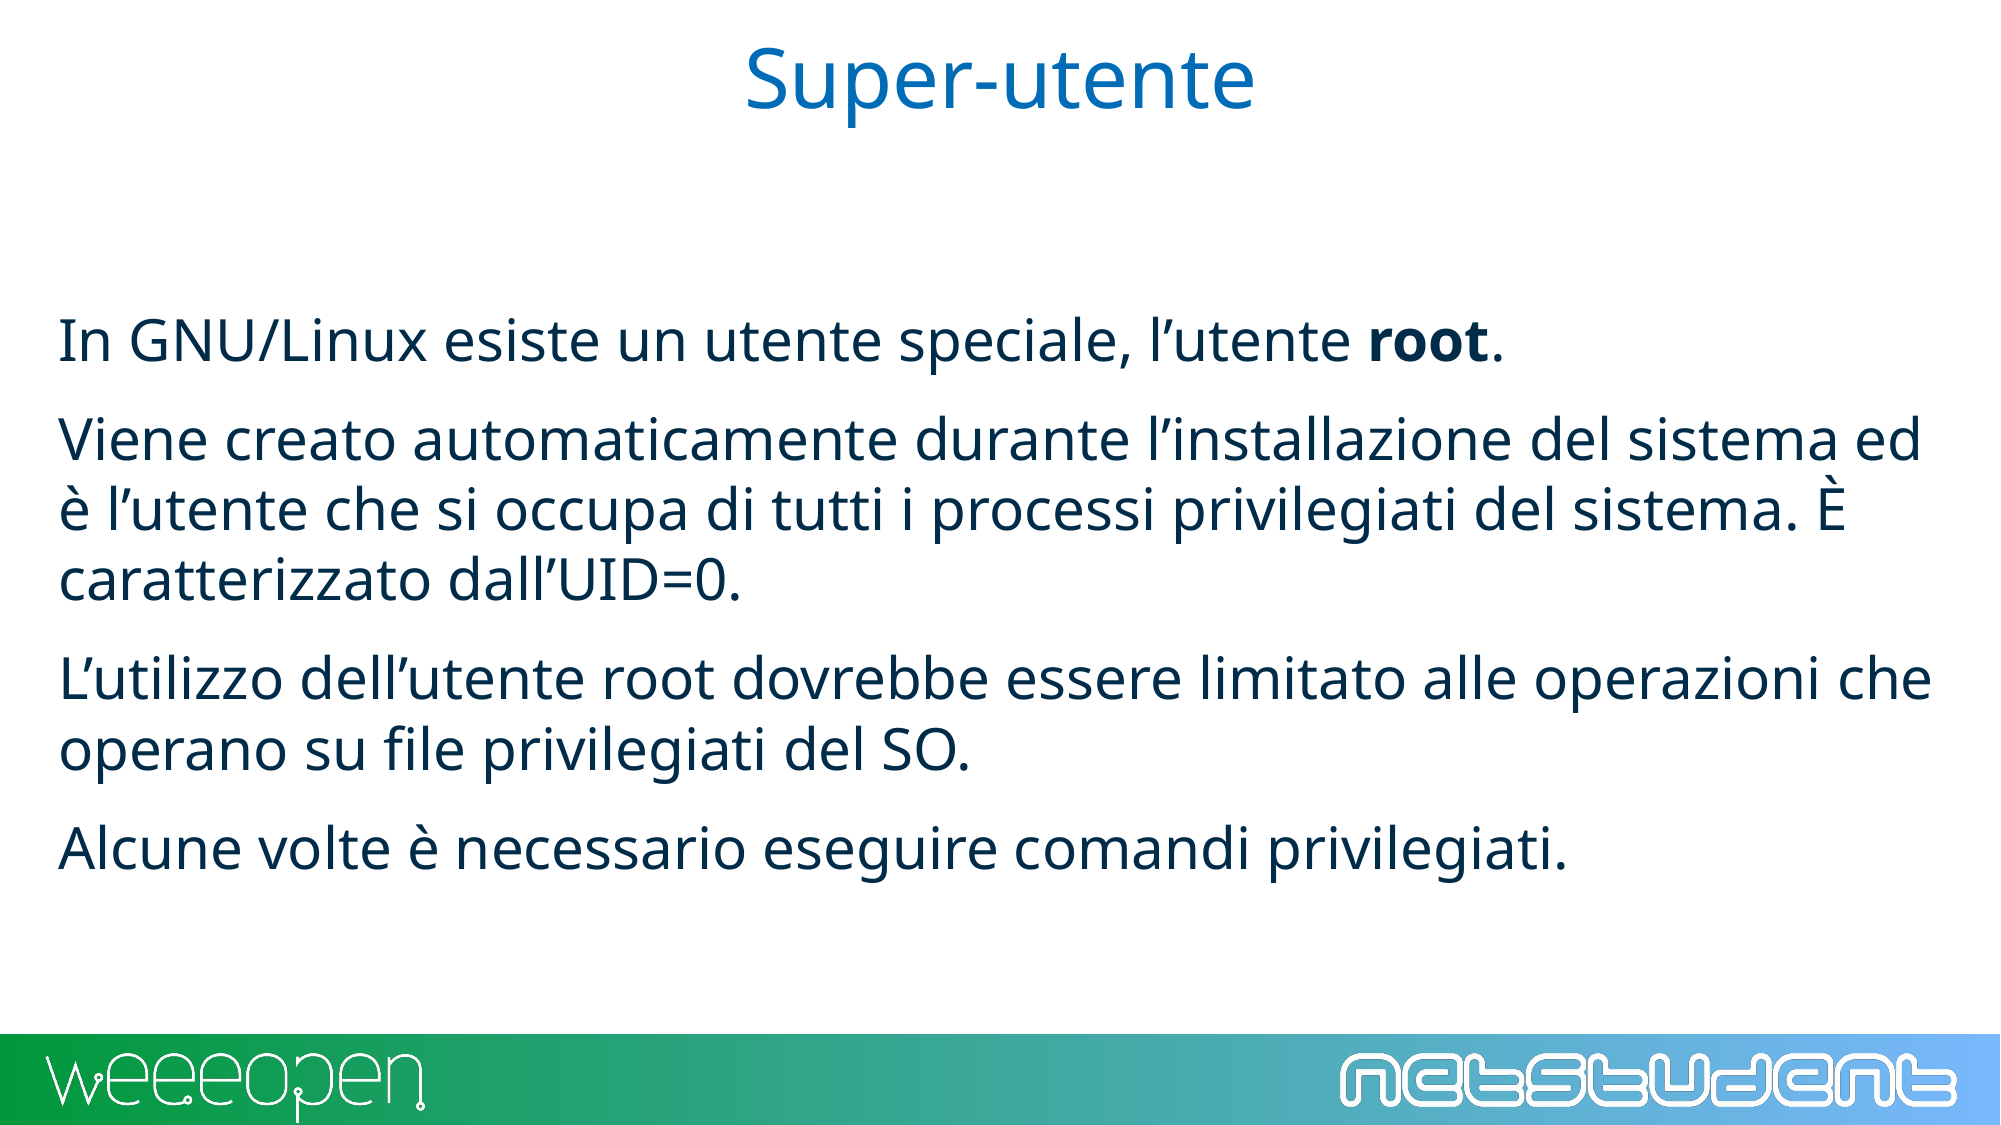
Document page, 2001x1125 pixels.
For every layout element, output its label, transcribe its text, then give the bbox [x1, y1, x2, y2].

picture [45, 1053, 425, 1123]
title Super-utente [43, 29, 1959, 247]
picture [1340, 1053, 1957, 1107]
list In GNU/Linux esiste un utente speciale, l’utente root. Viene creato automaticamente durante l’installazione del sistema ed è l’utente che si occupa di tutti i processi privilegiati del sistema. È caratterizzato dall’UID=0. L’utilizzo dell’utente root dovrebbe essere limitato alle operazioni che operano su file privilegiati del SO. Alcune volte è necessario eseguire comandi privilegiati. [43, 295, 1959, 1010]
